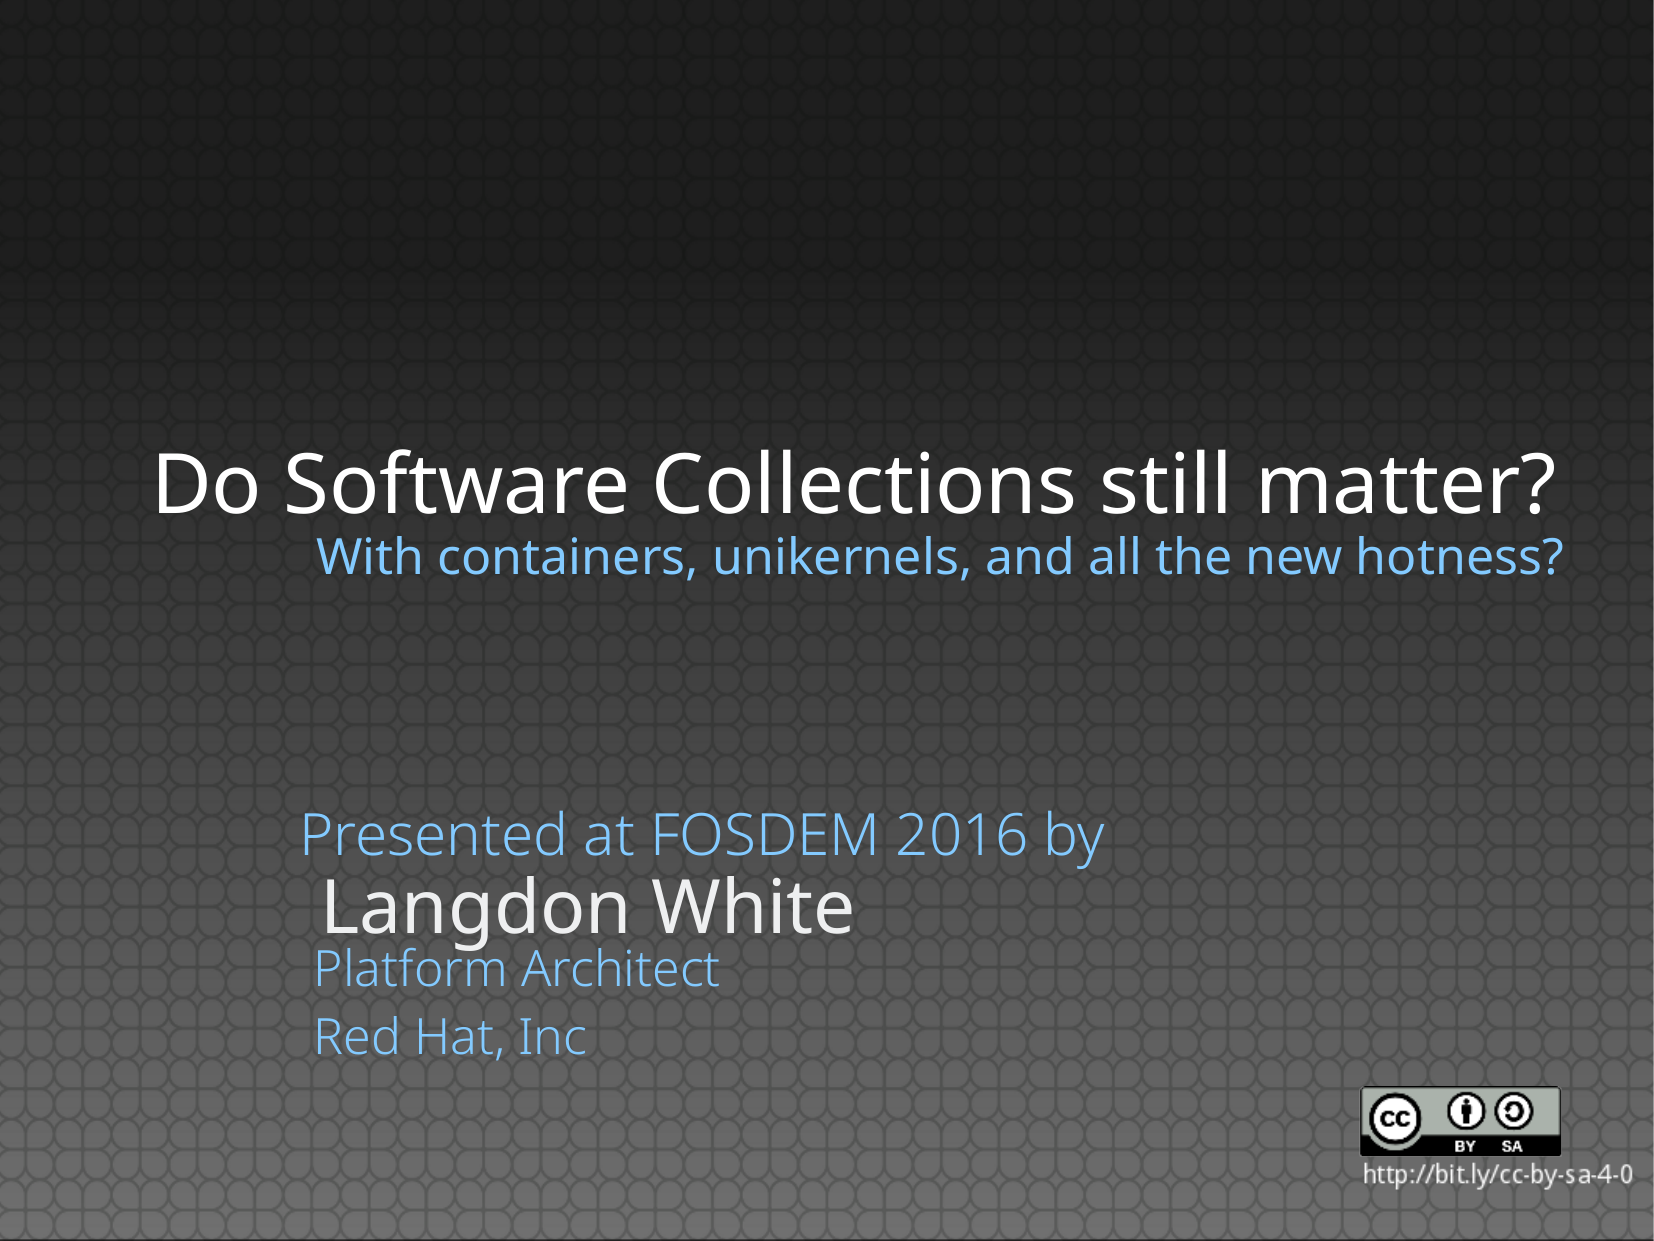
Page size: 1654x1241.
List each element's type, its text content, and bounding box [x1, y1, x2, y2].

picture [0, 0, 1654, 1241]
text_box Do Software Collections still matter? [37, 417, 1574, 602]
text_box Presented at FOSDEM 2016 by [284, 785, 1140, 866]
text_box Langdon White [305, 866, 1057, 946]
text_box Platform Architect Red Hat, Inc [298, 925, 782, 1093]
